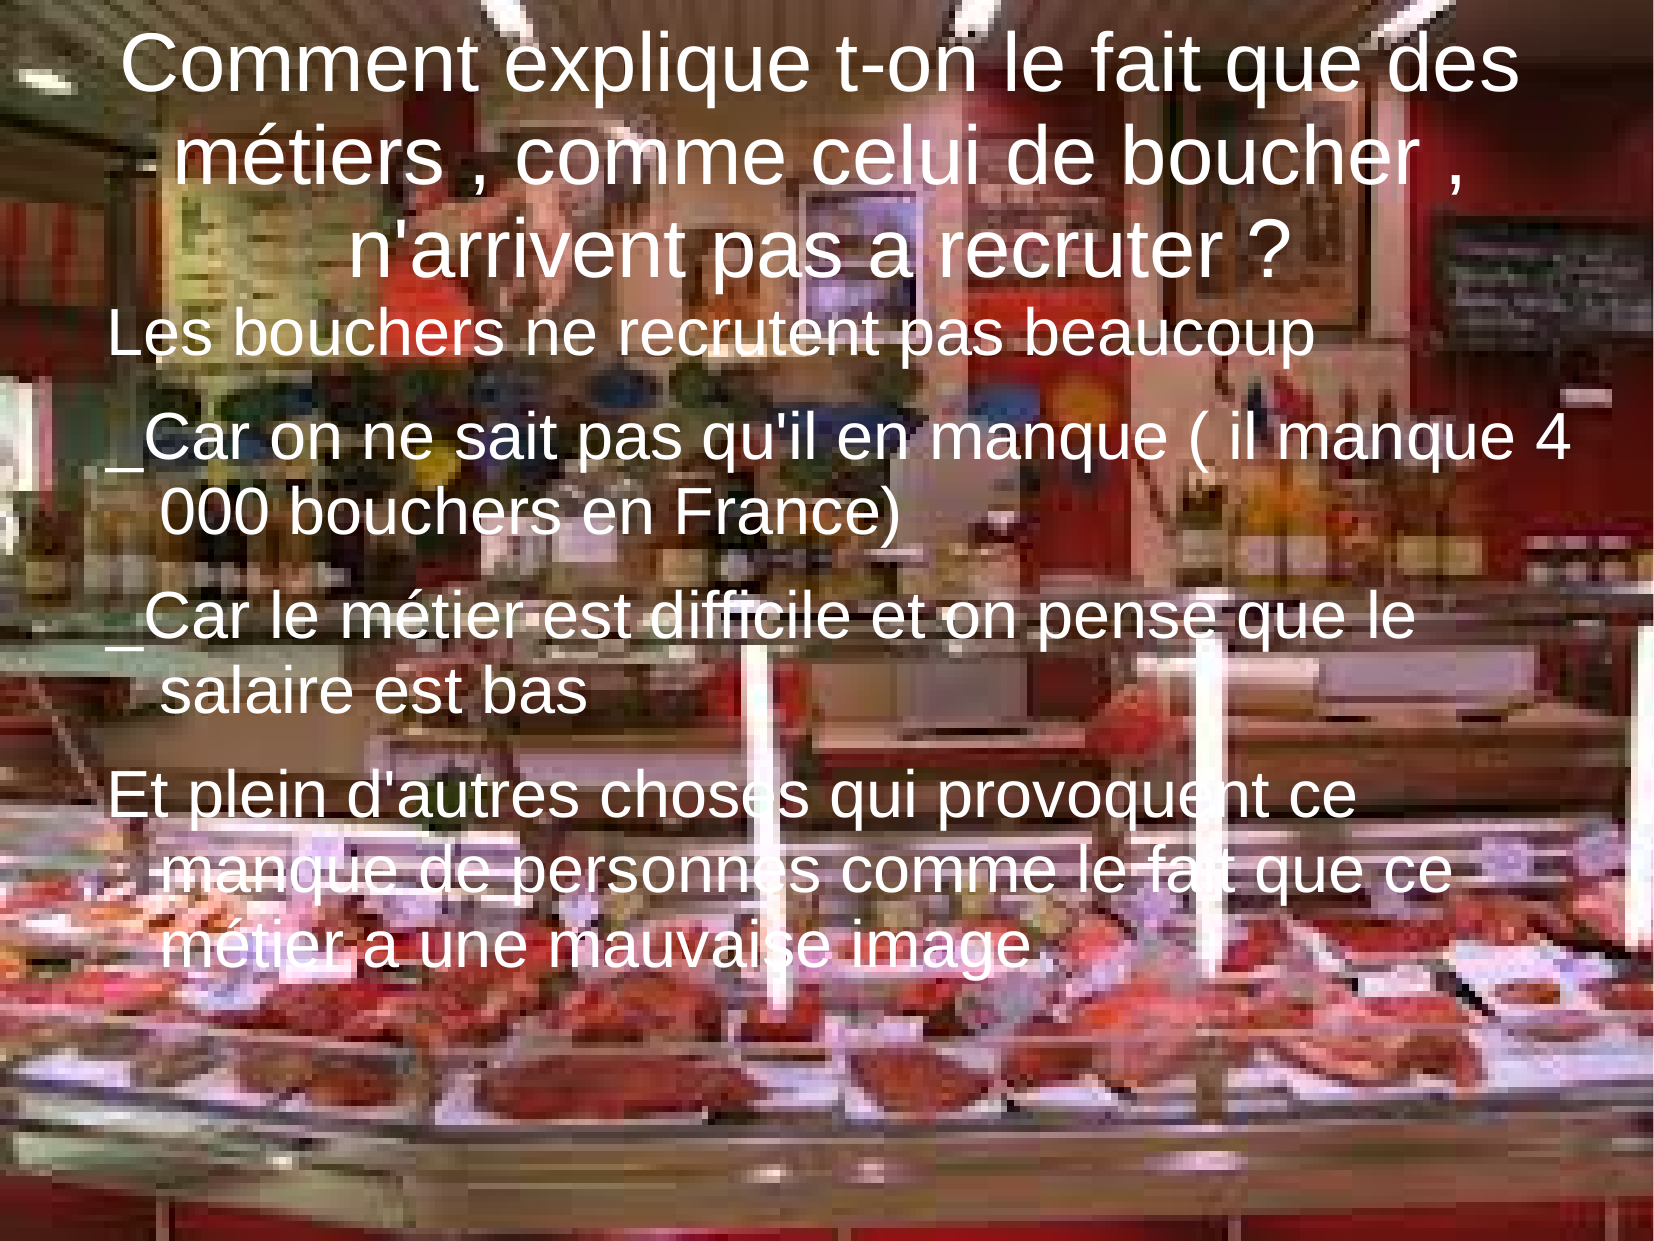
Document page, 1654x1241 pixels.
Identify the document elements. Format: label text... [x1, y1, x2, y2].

title Comment explique t-on le fait que des métiers , comme celui de boucher , n'arrivent pas a recruter ? [76, 16, 1565, 296]
picture [0, 0, 1654, 1241]
list Les bouchers ne recrutent pas beaucoup _Car on ne sait pas qu'il en manque ( il manque 4 000 bouchers en France) _Car le métier est difficile et on pense que le salaire est bas Et plein d'autres choses qui provoquent ce manque de personnes comme le fait que ce métier a une mauvaise image [88, 295, 1577, 1087]
